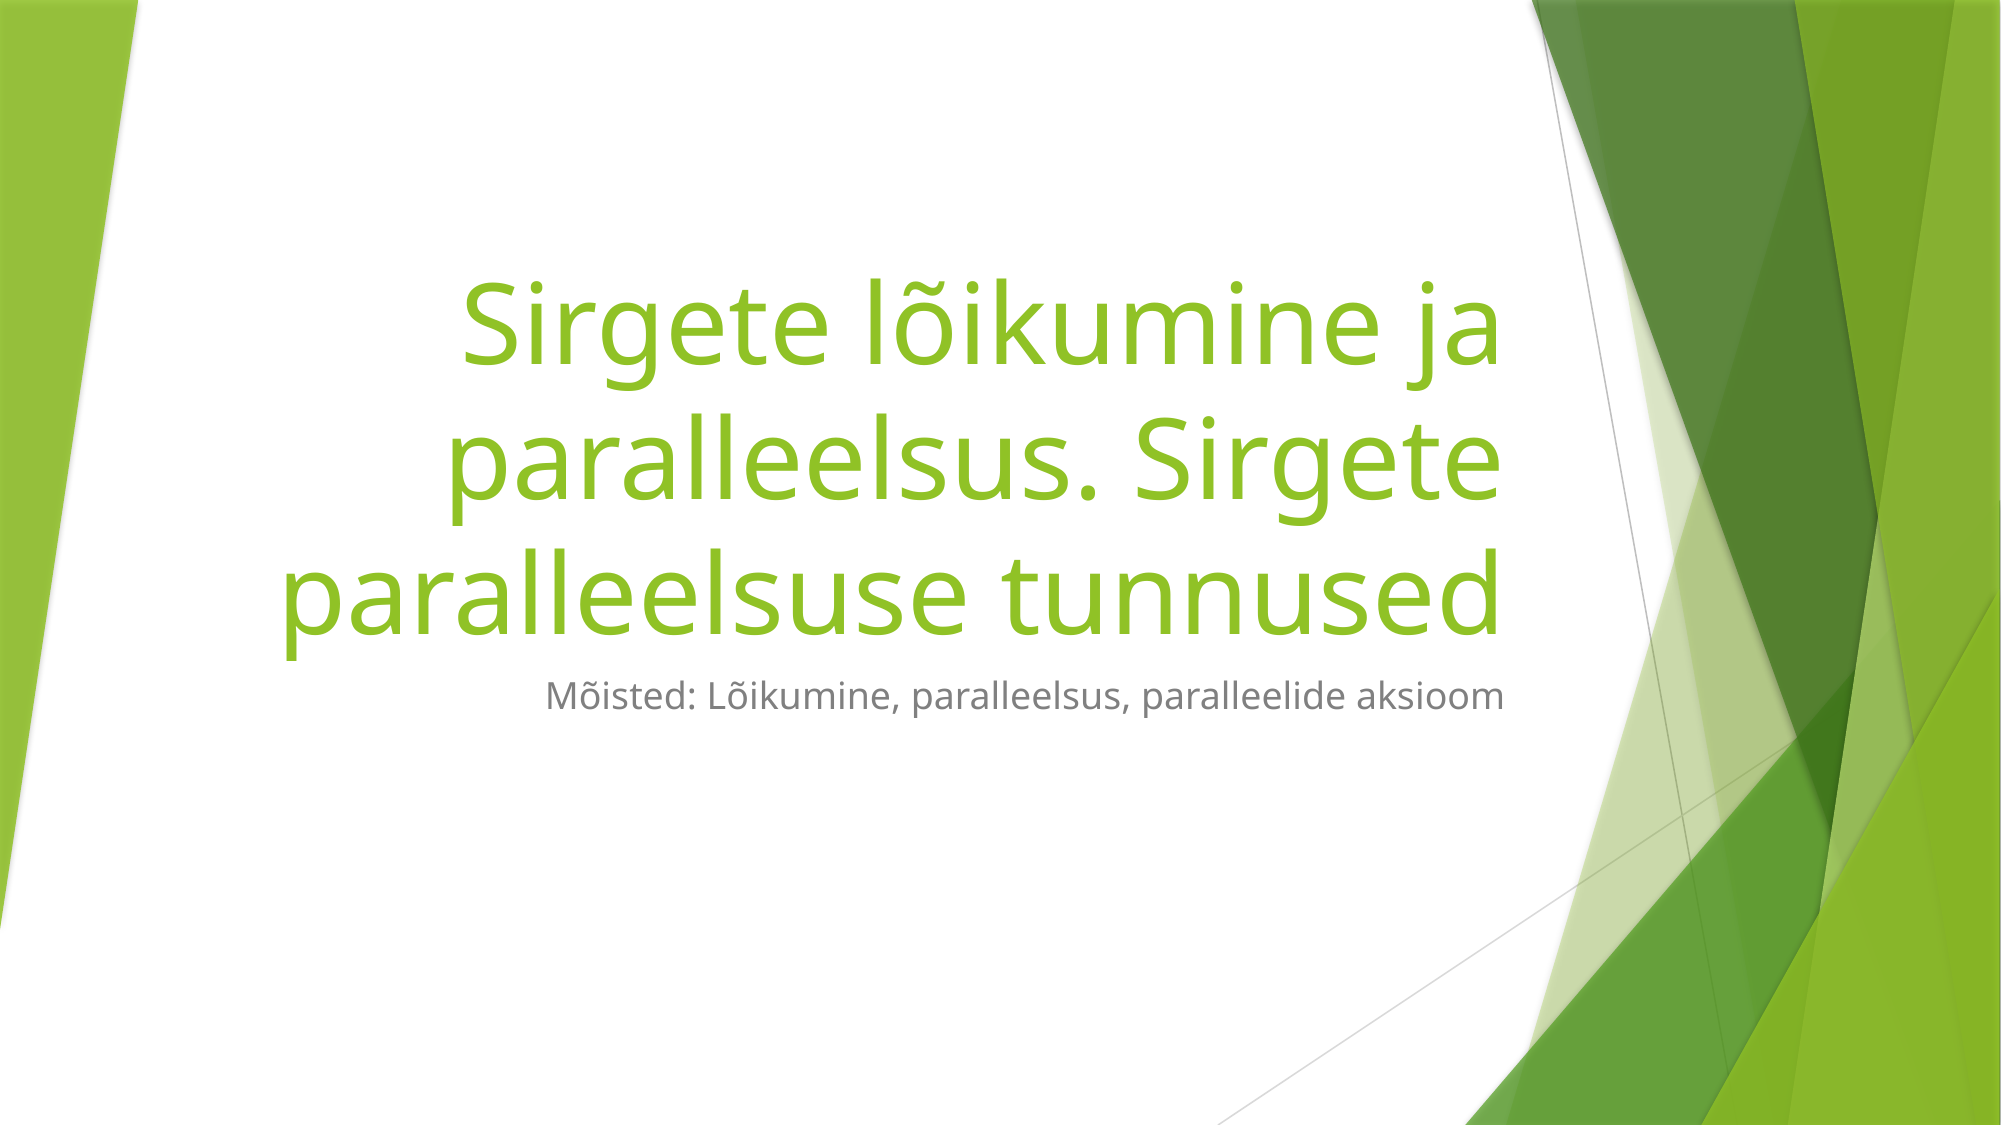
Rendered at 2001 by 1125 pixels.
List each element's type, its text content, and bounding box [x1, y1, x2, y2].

subtitle Mõisted: Lõikumine, paralleelsus, paralleelide aksioom [247, 664, 1522, 845]
title Sirgete lõikumine ja paralleelsus. Sirgete paralleelsuse tunnused [247, 394, 1522, 664]
